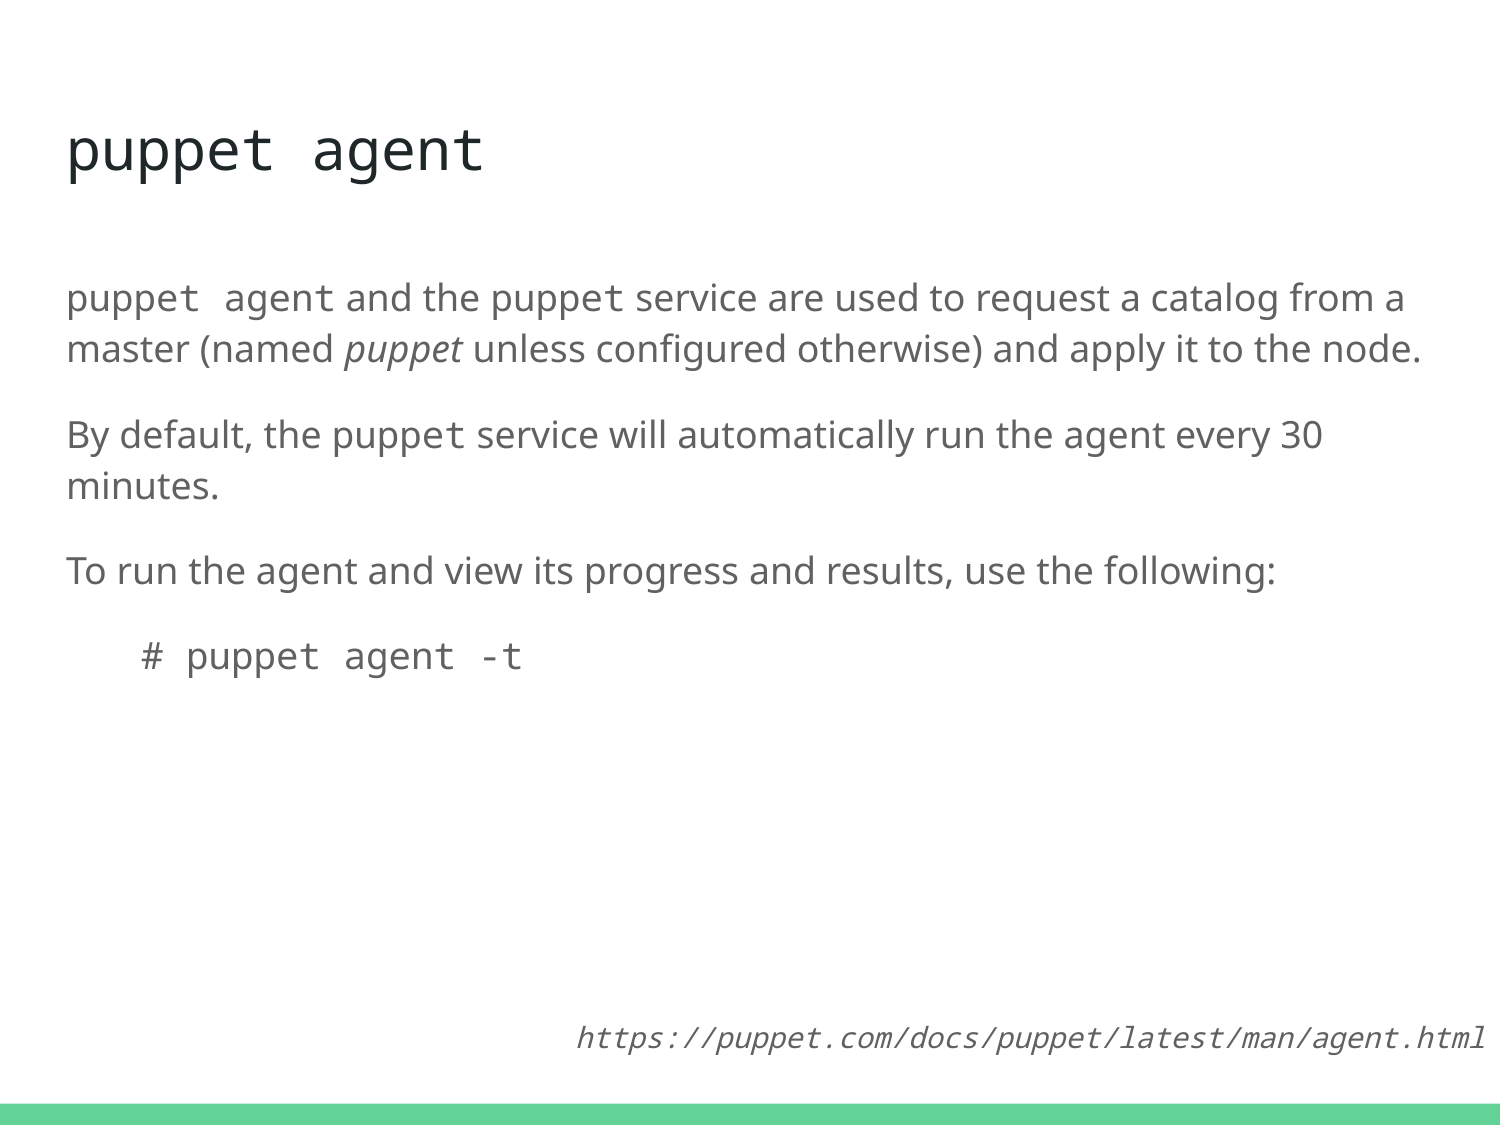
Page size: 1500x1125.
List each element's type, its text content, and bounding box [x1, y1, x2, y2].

title puppet agent [51, 97, 1449, 223]
text_box https://puppet.com/docs/puppet/latest/man/agent.html [409, 999, 1500, 1107]
list puppet agent and the puppet service are used to request a catalog from a master (named puppet unless configured otherwise) and apply it to the node. By default, the puppet service will automatically run the agent every 30 minutes. To run the agent and view its progress and results, use the following: # puppet agent -t [51, 252, 1449, 1000]
